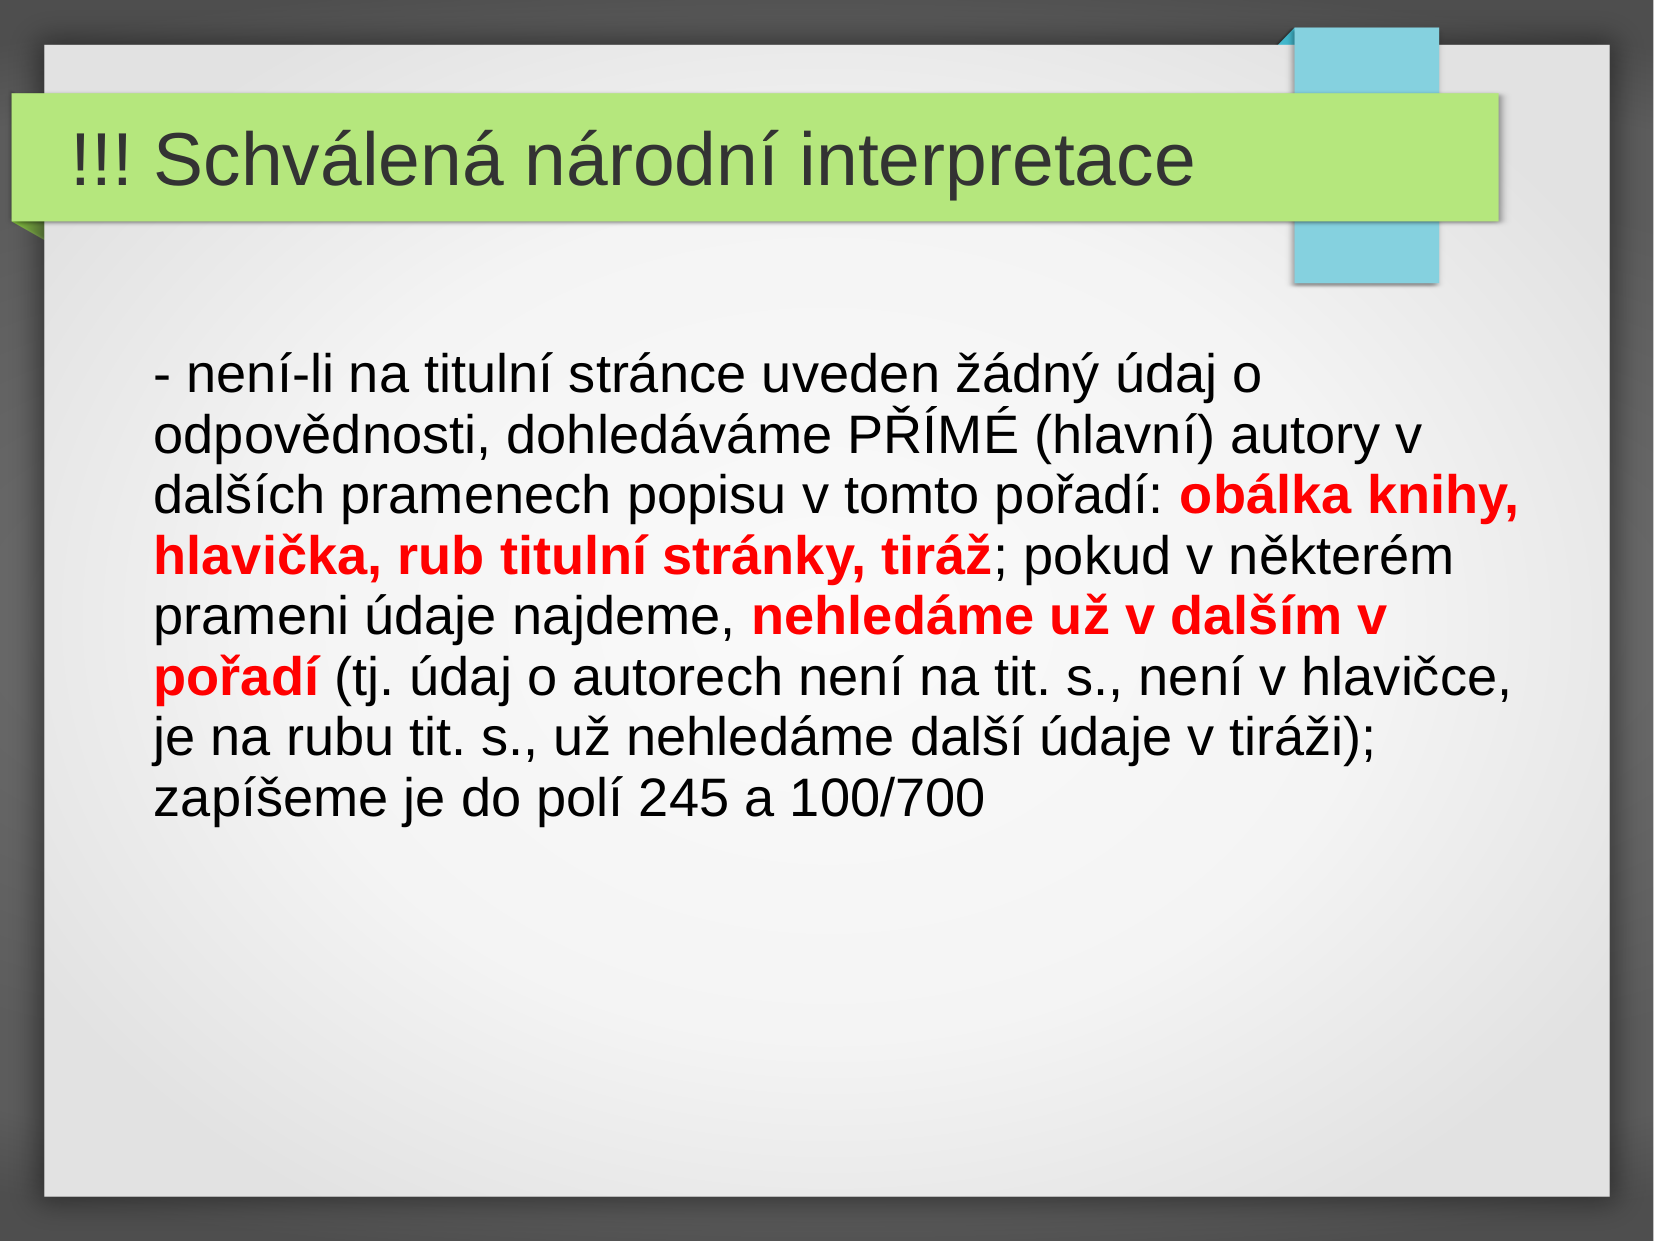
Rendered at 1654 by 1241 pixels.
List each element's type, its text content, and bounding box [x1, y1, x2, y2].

list - není-li na titulní stránce uveden žádný údaj o odpovědnosti, dohledáváme PŘÍMÉ (hlavní) autory v dalších pramenech popisu v tomto pořadí: obálka knihy, hlavička, rub titulní stránky, tiráž; pokud v některém prameni údaje najdeme, nehledáme už v dalším v pořadí (tj. údaj o autorech není na tit. s., není v hlavičce, je na rubu tit. s., už nehledáme další údaje v tiráži); zapíšeme je do polí 245 a 100/700 [82, 343, 1538, 1063]
picture [0, 0, 1654, 1241]
title !!! Schválená národní interpretace [70, 106, 1229, 213]
